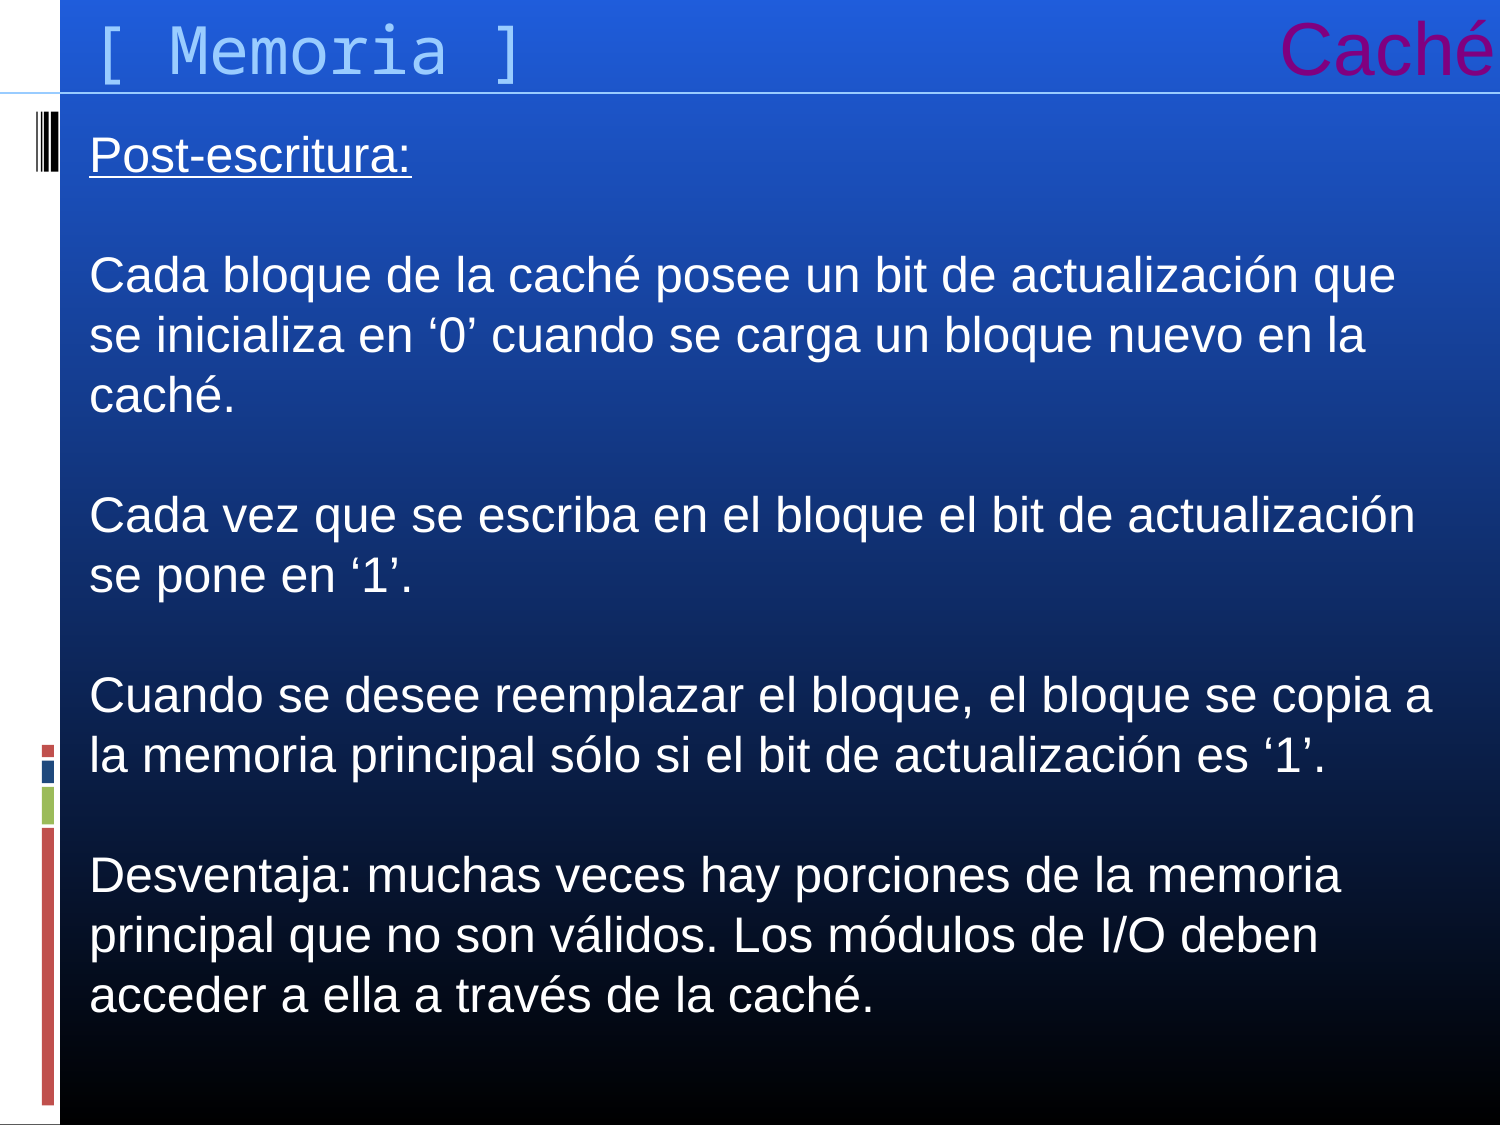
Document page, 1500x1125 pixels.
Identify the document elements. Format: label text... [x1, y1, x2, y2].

title [ Memoria ] [0, 0, 663, 92]
text_box Caché [388, 0, 1497, 91]
text_box Post-escritura: Cada bloque de la caché posee un bit de actualización que se inicializa en ‘0’ cuando se carga un bloque nuevo en la caché. Cada vez que se escriba en el bloque el bit de actualización se pone en ‘1’. Cuando se desee reemplazar el bloque, el bloque se copia a la memoria principal sólo si el bit de actualización es ‘1’. Desventaja: muchas veces hay porciones de la memoria principal que no son válidos. Los módulos de I/O deben acceder a ella a través de la caché. [74, 115, 1450, 1031]
